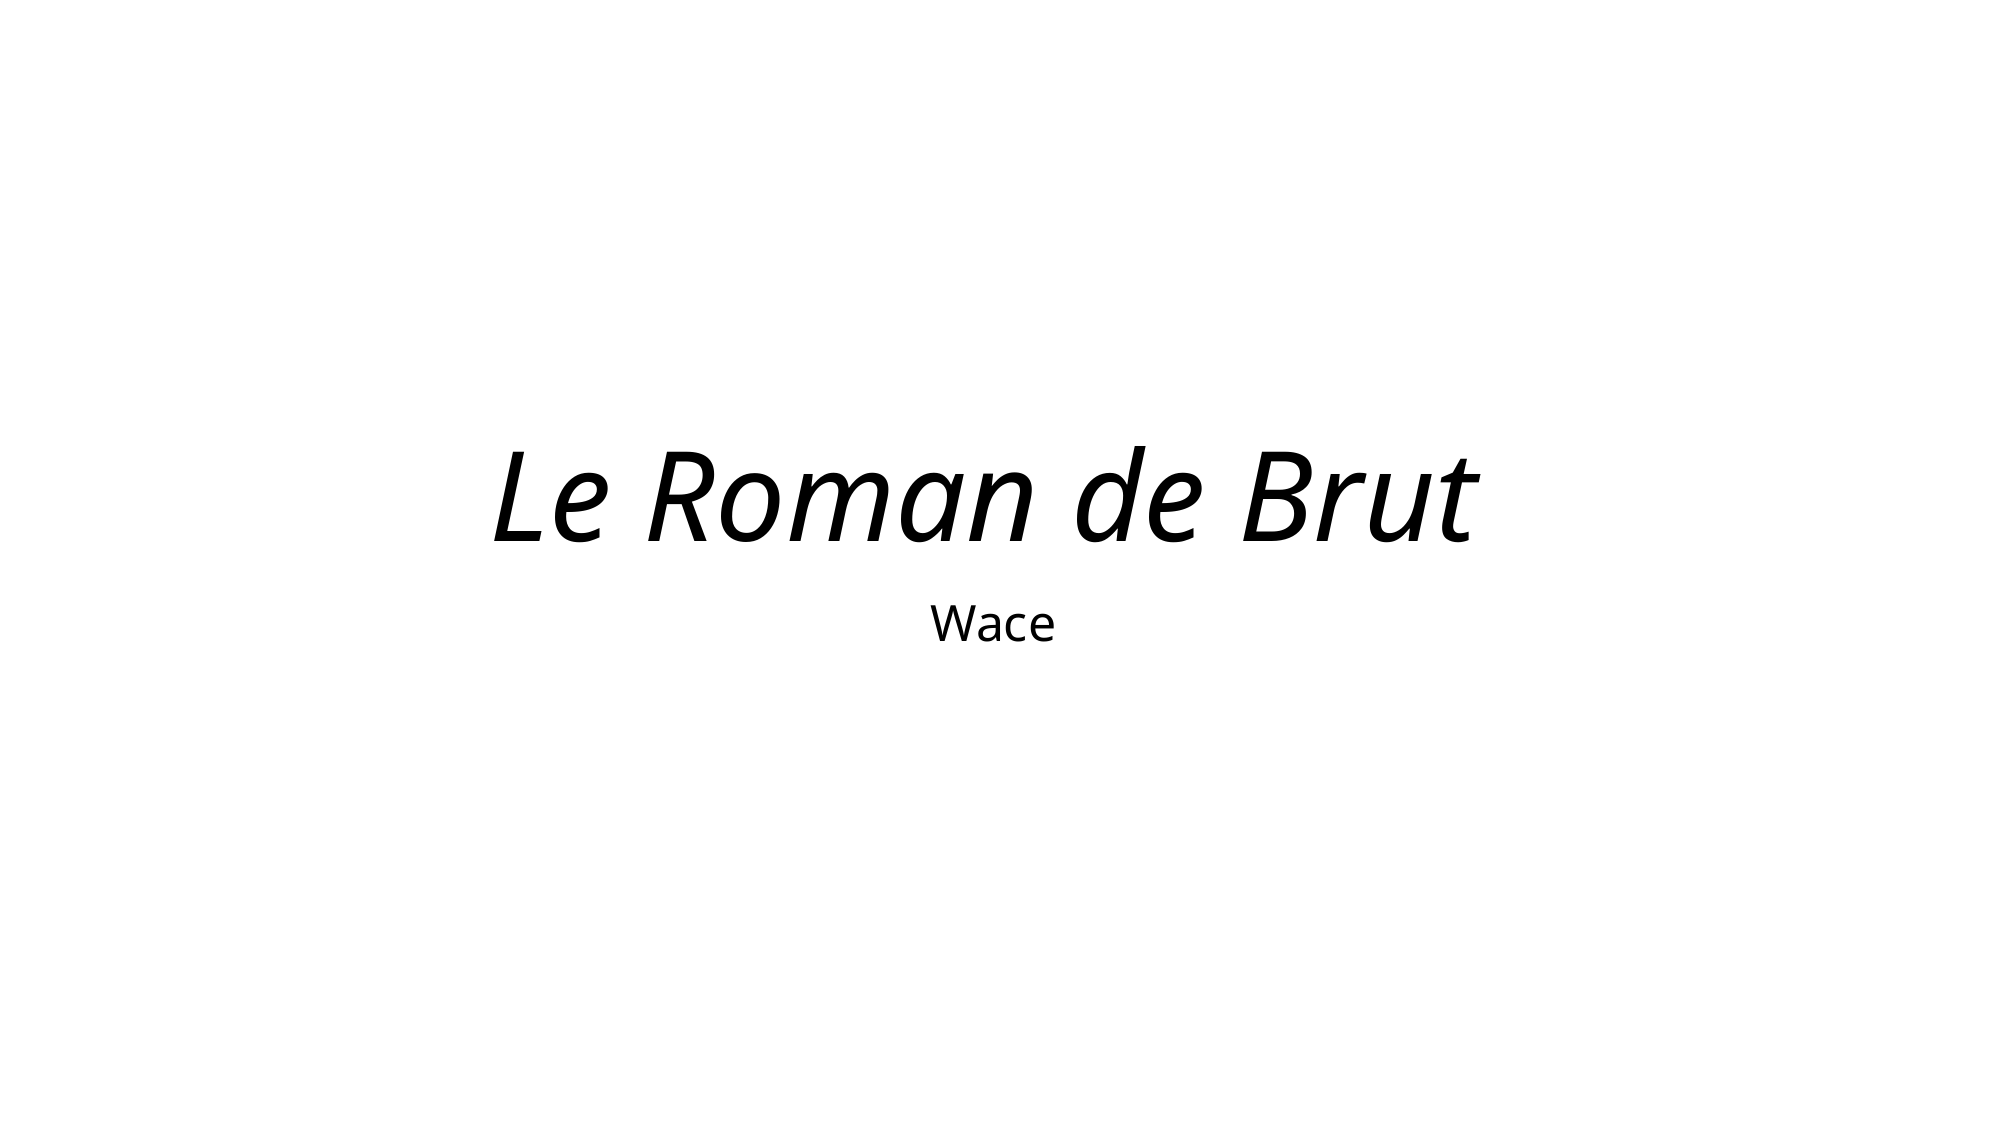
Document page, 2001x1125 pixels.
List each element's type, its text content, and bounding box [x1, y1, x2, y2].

title Le Roman de Brut [249, 184, 1750, 576]
subtitle Wace [249, 590, 1750, 863]
